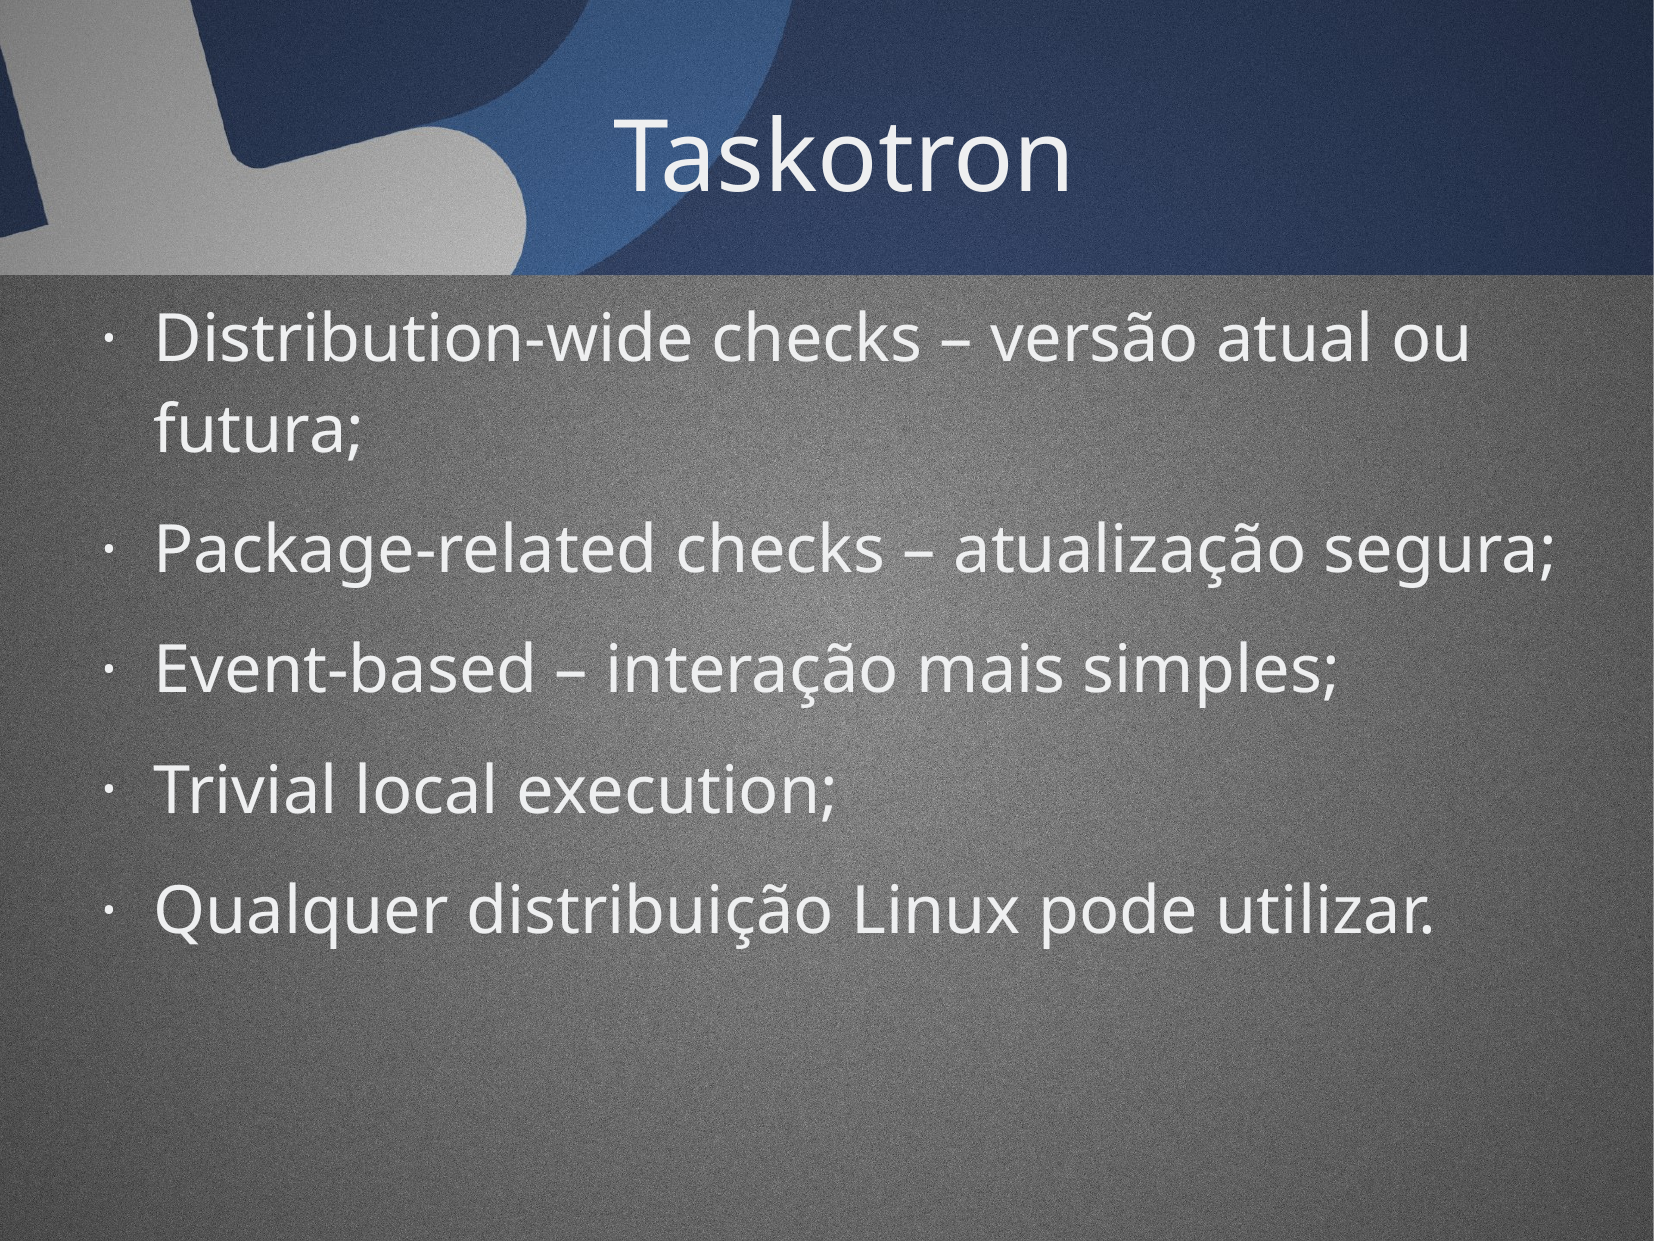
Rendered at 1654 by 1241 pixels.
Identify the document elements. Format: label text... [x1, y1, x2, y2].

list Distribution-wide checks – versão atual ou futura; Package-related checks – atualização segura; Event-based – interação mais simples; Trivial local execution; Qualquer distribuição Linux pode utilizar. [82, 290, 1571, 1010]
title Taskotron [82, 49, 1571, 257]
picture [0, 0, 1654, 1241]
